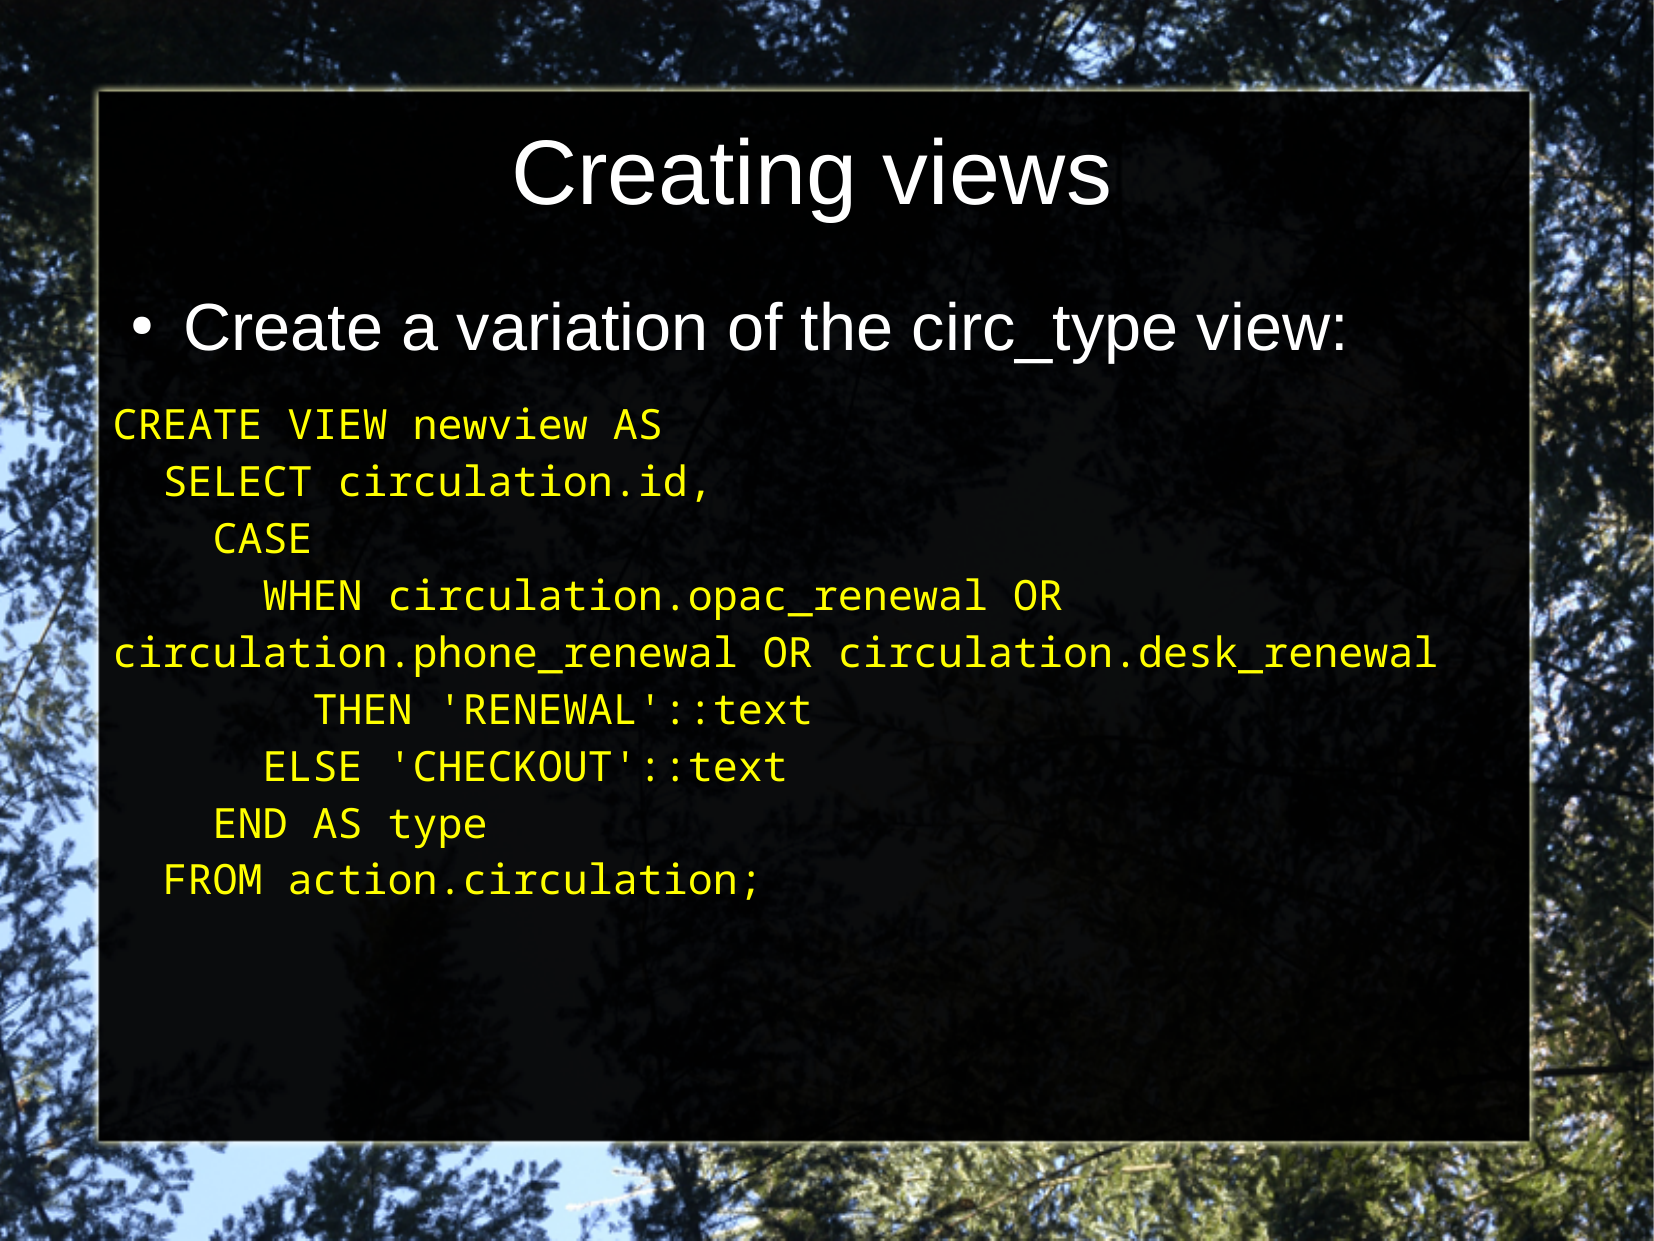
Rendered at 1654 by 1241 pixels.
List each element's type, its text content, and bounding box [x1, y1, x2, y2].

picture [0, 0, 1654, 1241]
list Create a variation of the circ_type view: CREATE VIEW newview AS SELECT circulation.id, CASE WHEN circulation.opac_renewal OR circulation.phone_renewal OR circulation.desk_renewal THEN 'RENEWAL'::text ELSE 'CHECKOUT'::text END AS type FROM action.circulation; [112, 290, 1536, 1010]
title Creating views [88, 88, 1536, 257]
